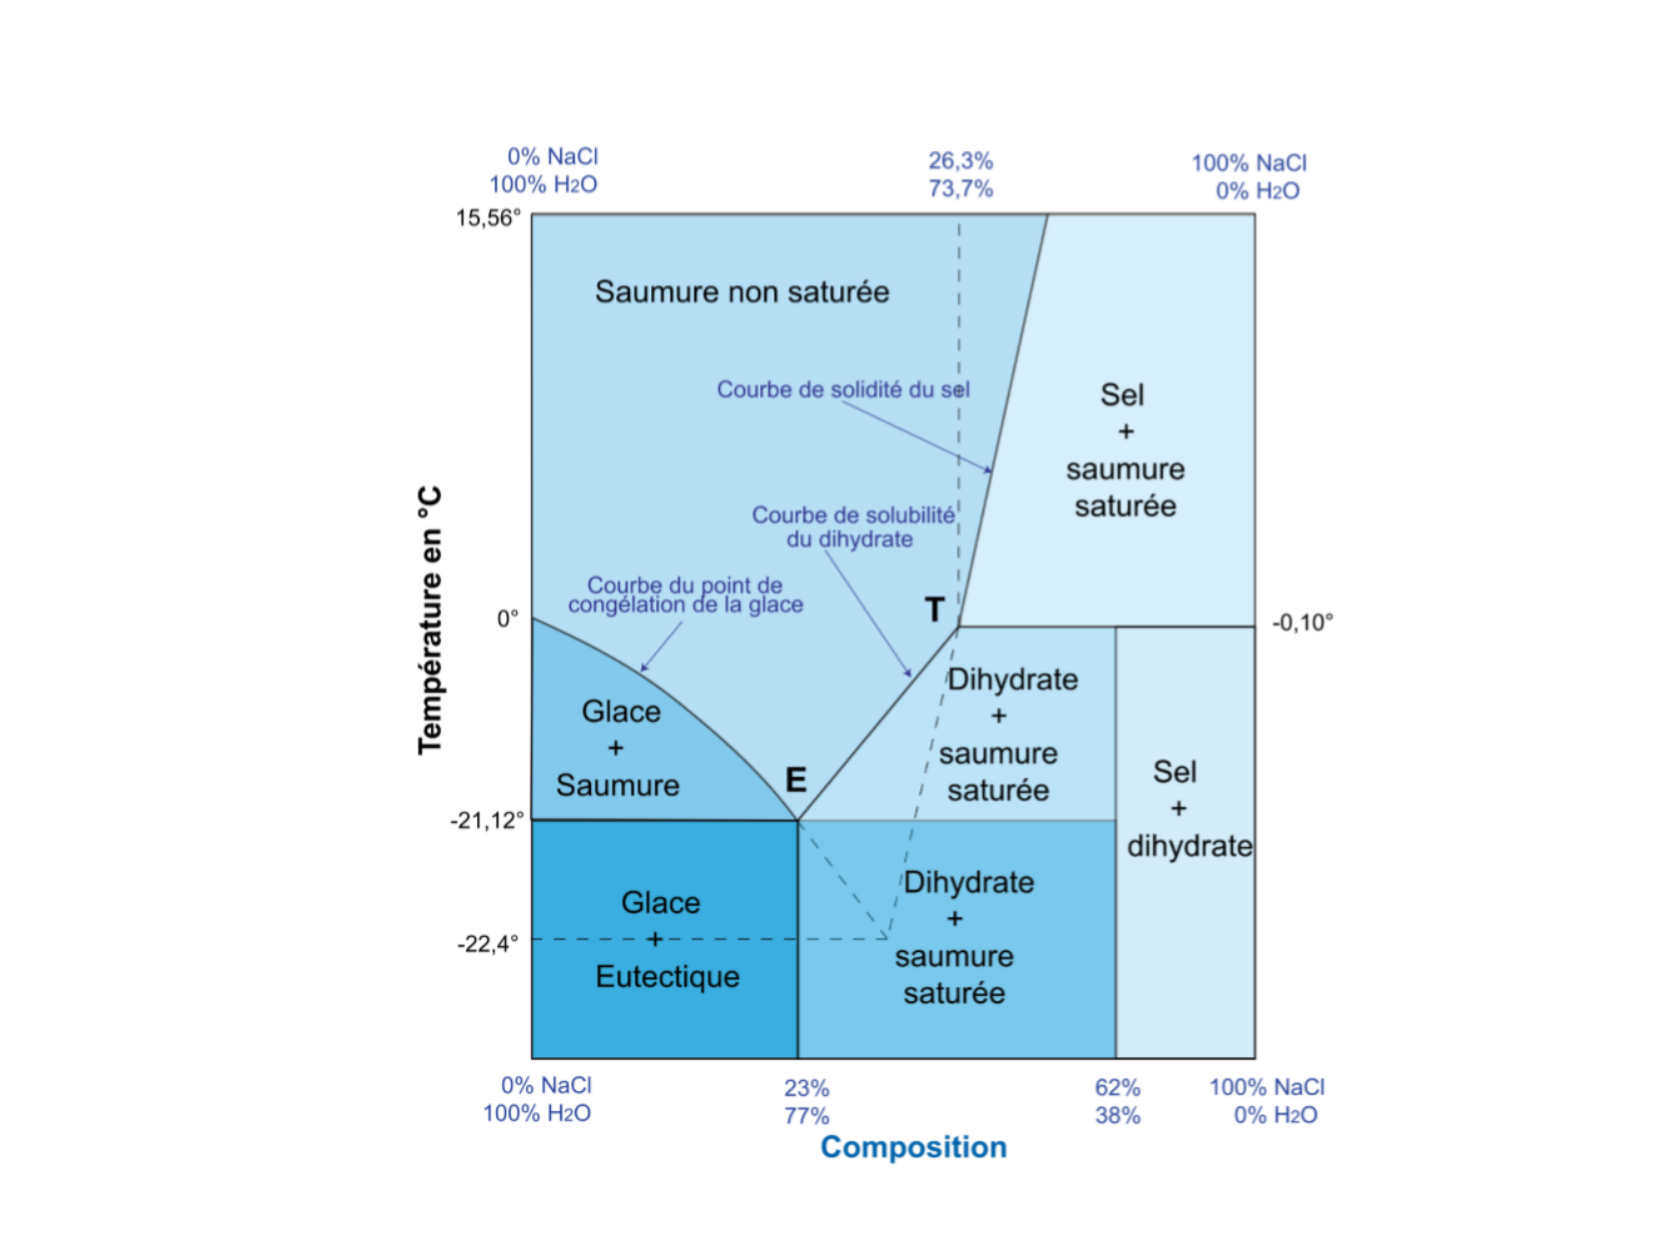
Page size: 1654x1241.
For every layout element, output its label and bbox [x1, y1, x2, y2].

picture [396, 135, 1371, 1170]
